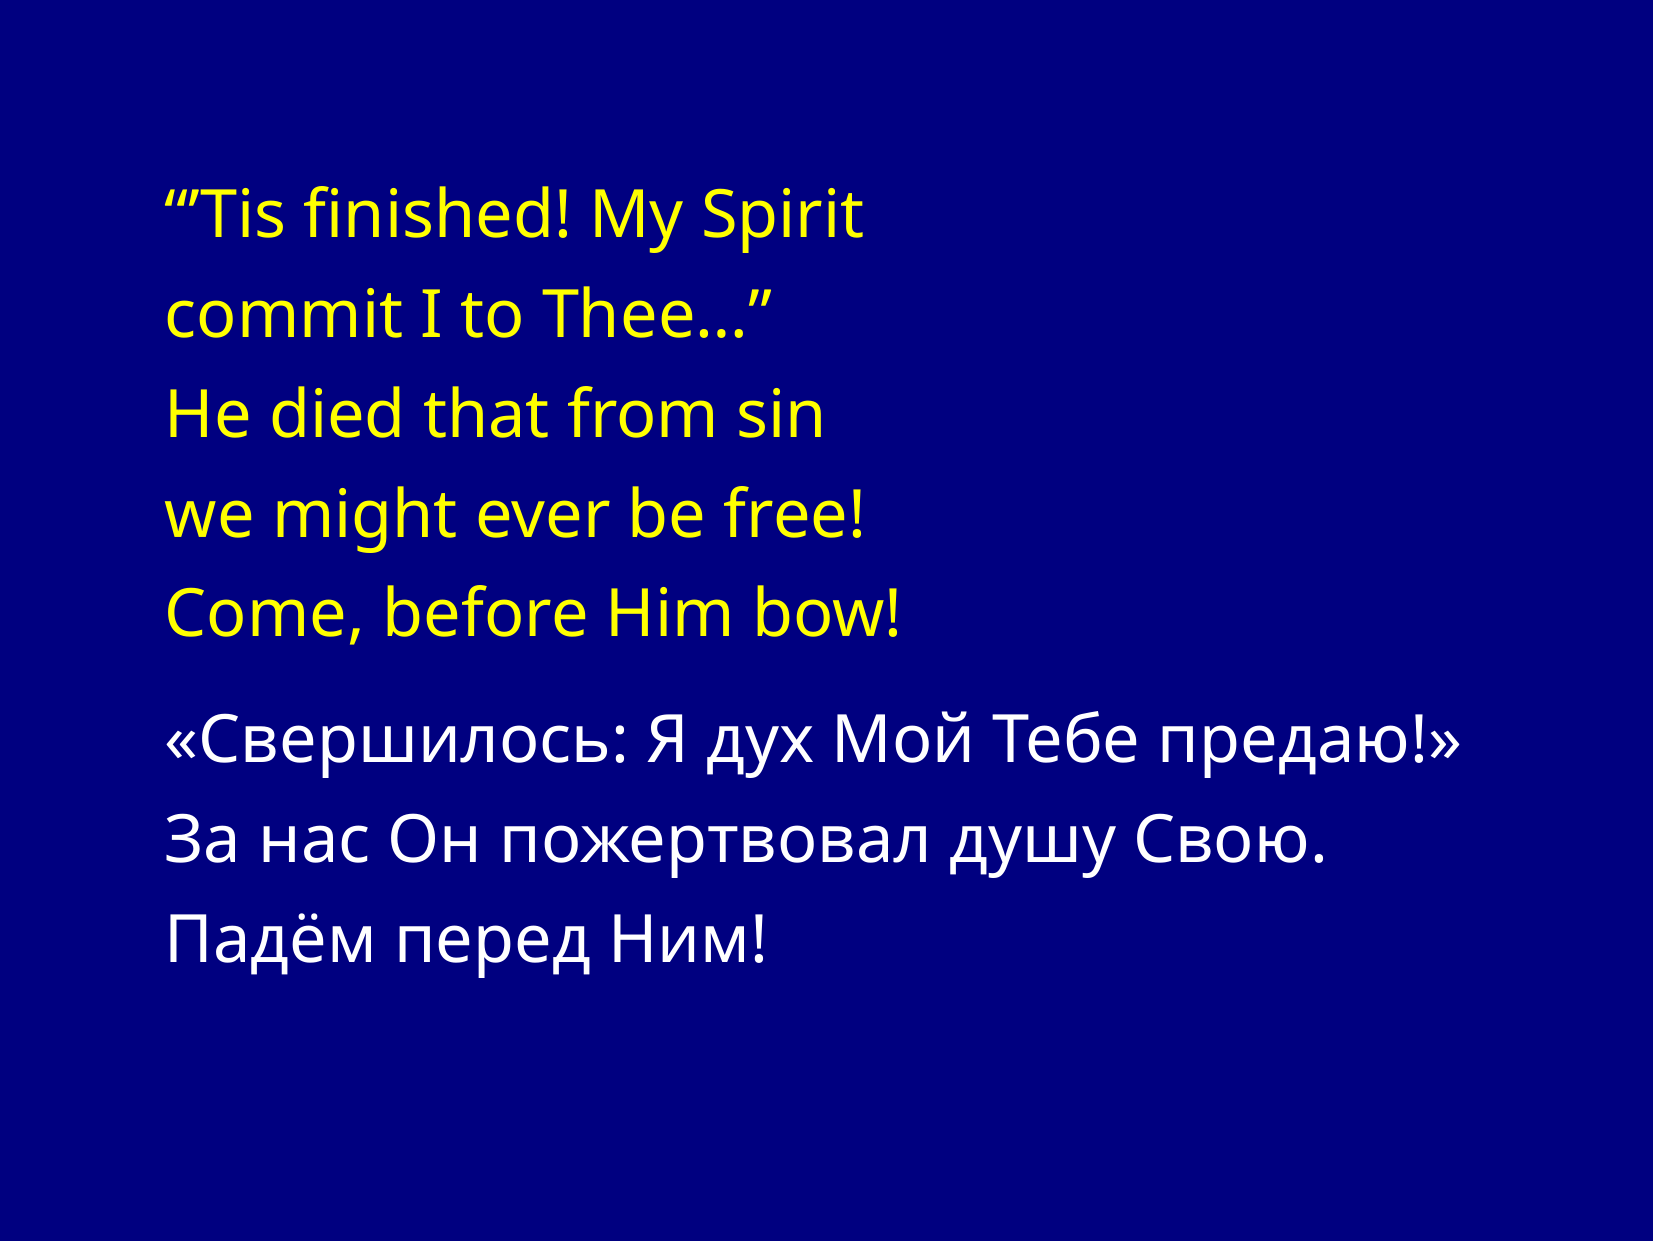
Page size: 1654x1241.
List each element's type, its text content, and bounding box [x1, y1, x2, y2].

text_box «Свершилось: Я дух Мой Тебе предаю!» За нас Он пожертвовал душу Свою. Падём перед Ним! [37, 675, 1653, 1163]
text_box “’Tis finished! My Spirit commit I to Thee…” He died that from sin we might ever be free! Come, before Him bow! [37, 150, 1653, 638]
